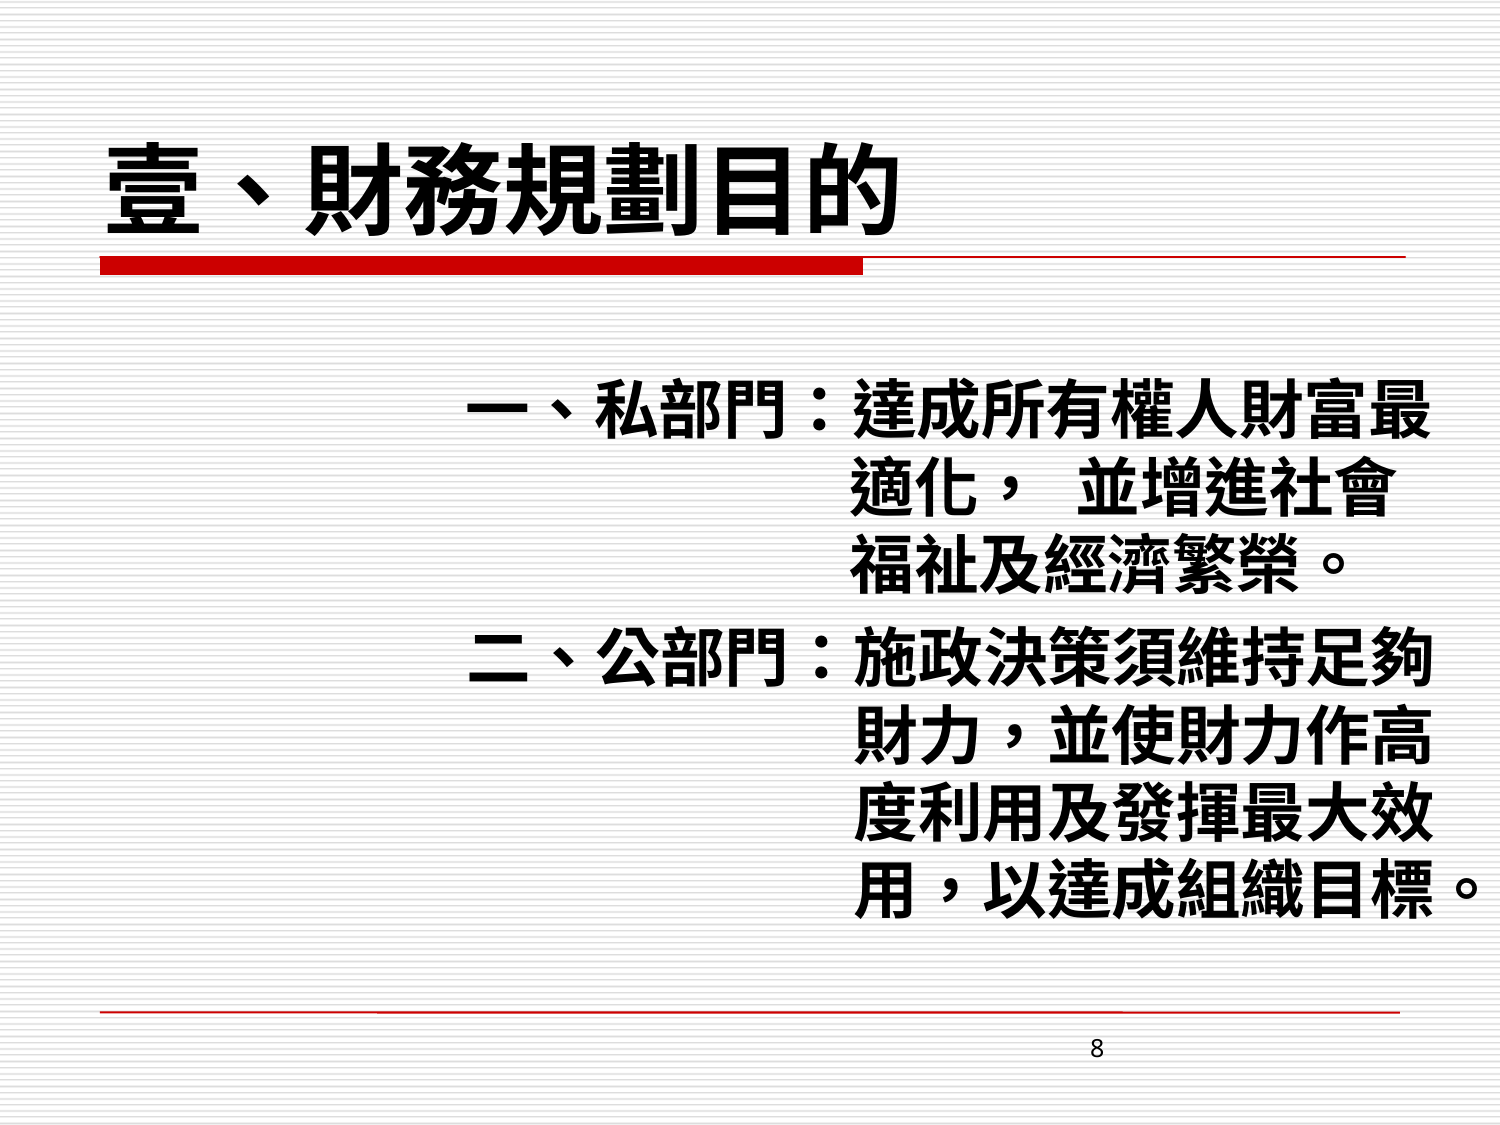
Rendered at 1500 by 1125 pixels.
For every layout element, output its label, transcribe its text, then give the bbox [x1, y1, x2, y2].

text_box [1074, 1024, 1400, 1103]
list 一、私部門：達成所有權人財富最適化， 並增進社會福祉及經濟繁榮。 二、公部門：施政決策須維持足夠財力，並使財力作高度利用及發揮最大效用，以達成組織目標。 [64, 361, 1459, 988]
title 壹、財務規劃目的 [88, 101, 1402, 256]
